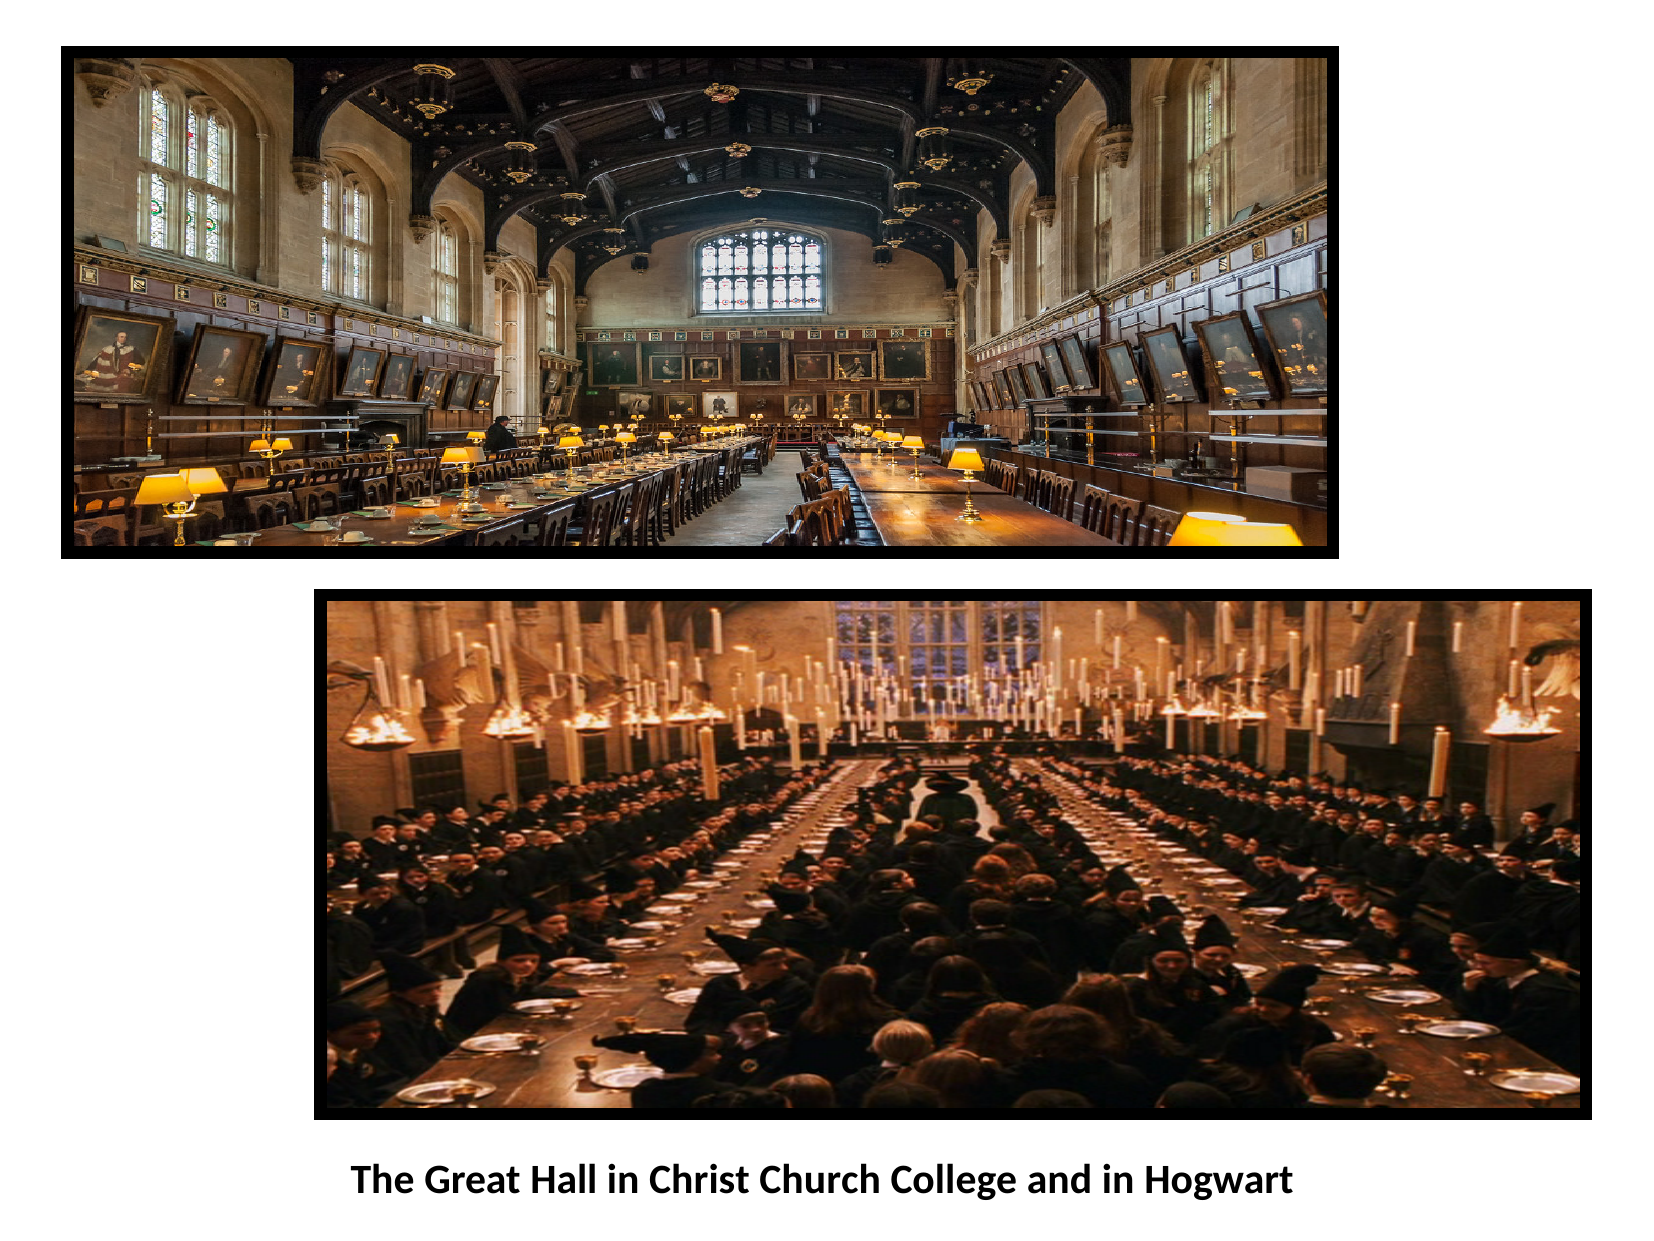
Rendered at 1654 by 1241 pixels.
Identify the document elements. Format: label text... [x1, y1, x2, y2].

picture [73, 58, 1327, 547]
picture [326, 601, 1580, 1108]
text_box The Great Hall in Christ Church College and in Hogwart [326, 1143, 1327, 1210]
